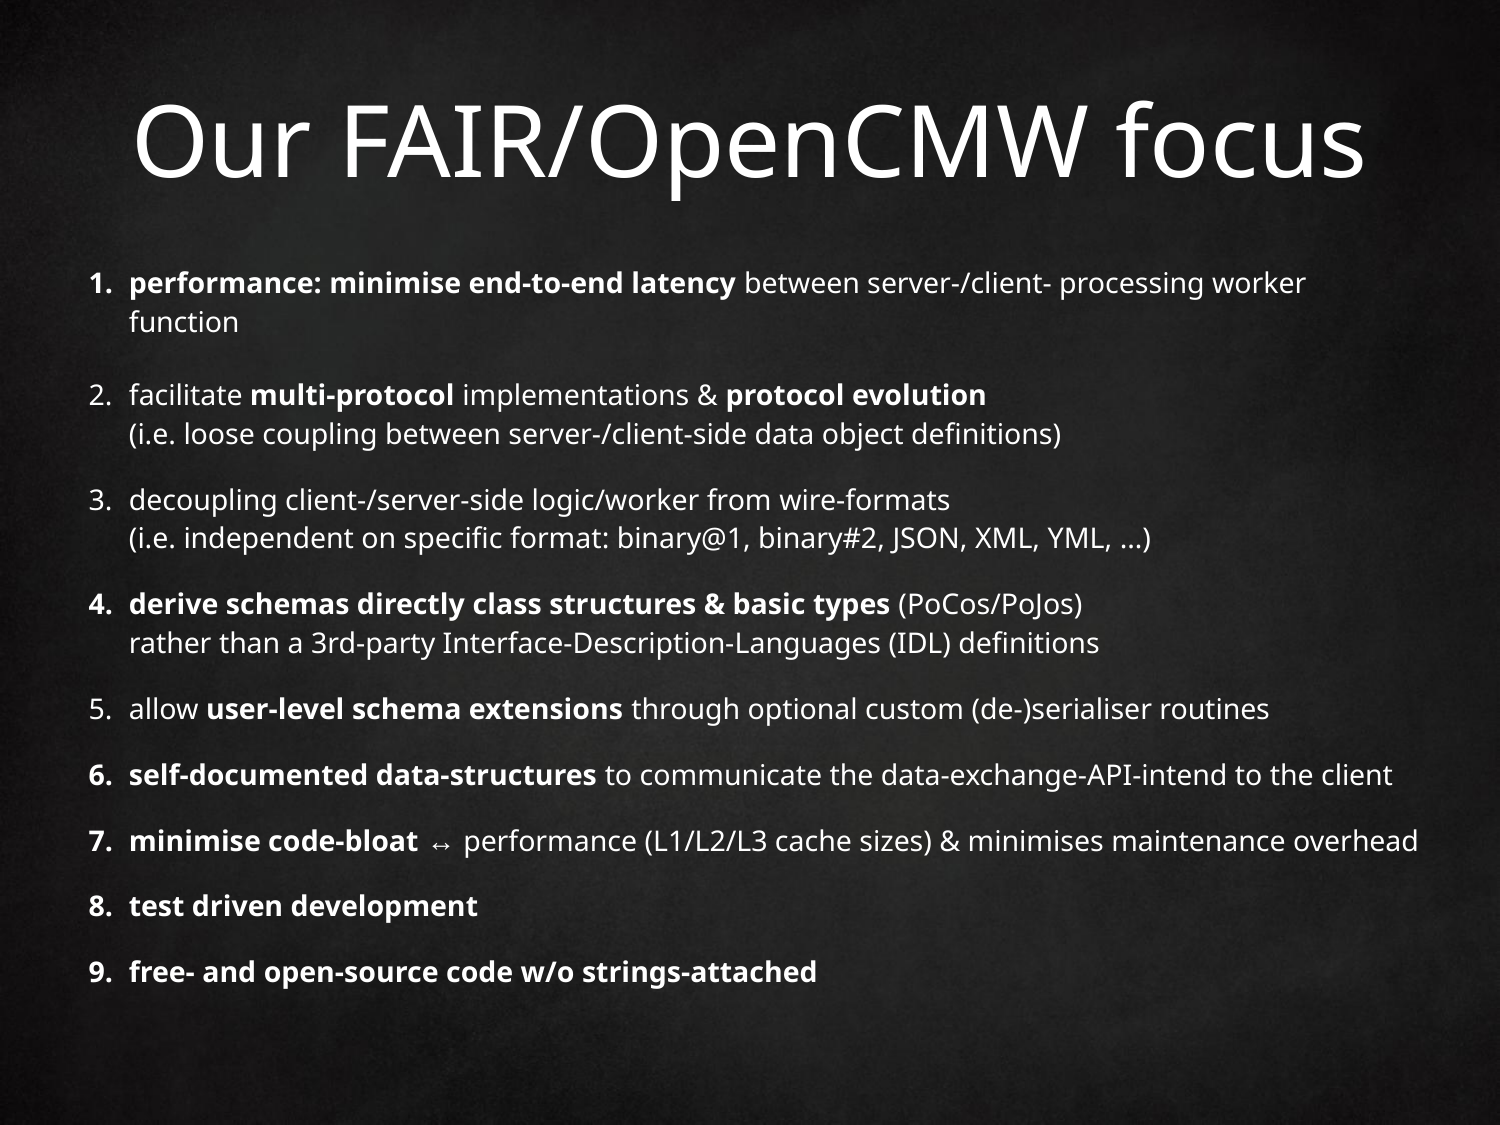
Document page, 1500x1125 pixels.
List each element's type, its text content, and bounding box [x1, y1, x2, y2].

list performance: minimise end-to-end latency between server-/client- processing worker function facilitate multi-protocol implementations & protocol evolution (i.e. loose coupling between server-/client-side data object definitions) decoupling client-/server-side logic/worker from wire-formats (i.e. independent on specific format: binary@1, binary#2, JSON, XML, YML, …) derive schemas directly class structures & basic types (PoCos/PoJos) rather than a 3rd-party Interface-Description-Languages (IDL) definitions allow user-level schema extensions through optional custom (de-)serialiser routines self-documented data-structures to communicate the data-exchange-API-intend to the client minimise code-bloat ↔ performance (L1/L2/L3 cache sizes) & minimises maintenance overhead test driven development free- and open-source code w/o strings-attached [75, 263, 1425, 1040]
picture [0, 0, 1500, 1125]
title Our FAIR/OpenCMW focus [75, 44, 1425, 233]
